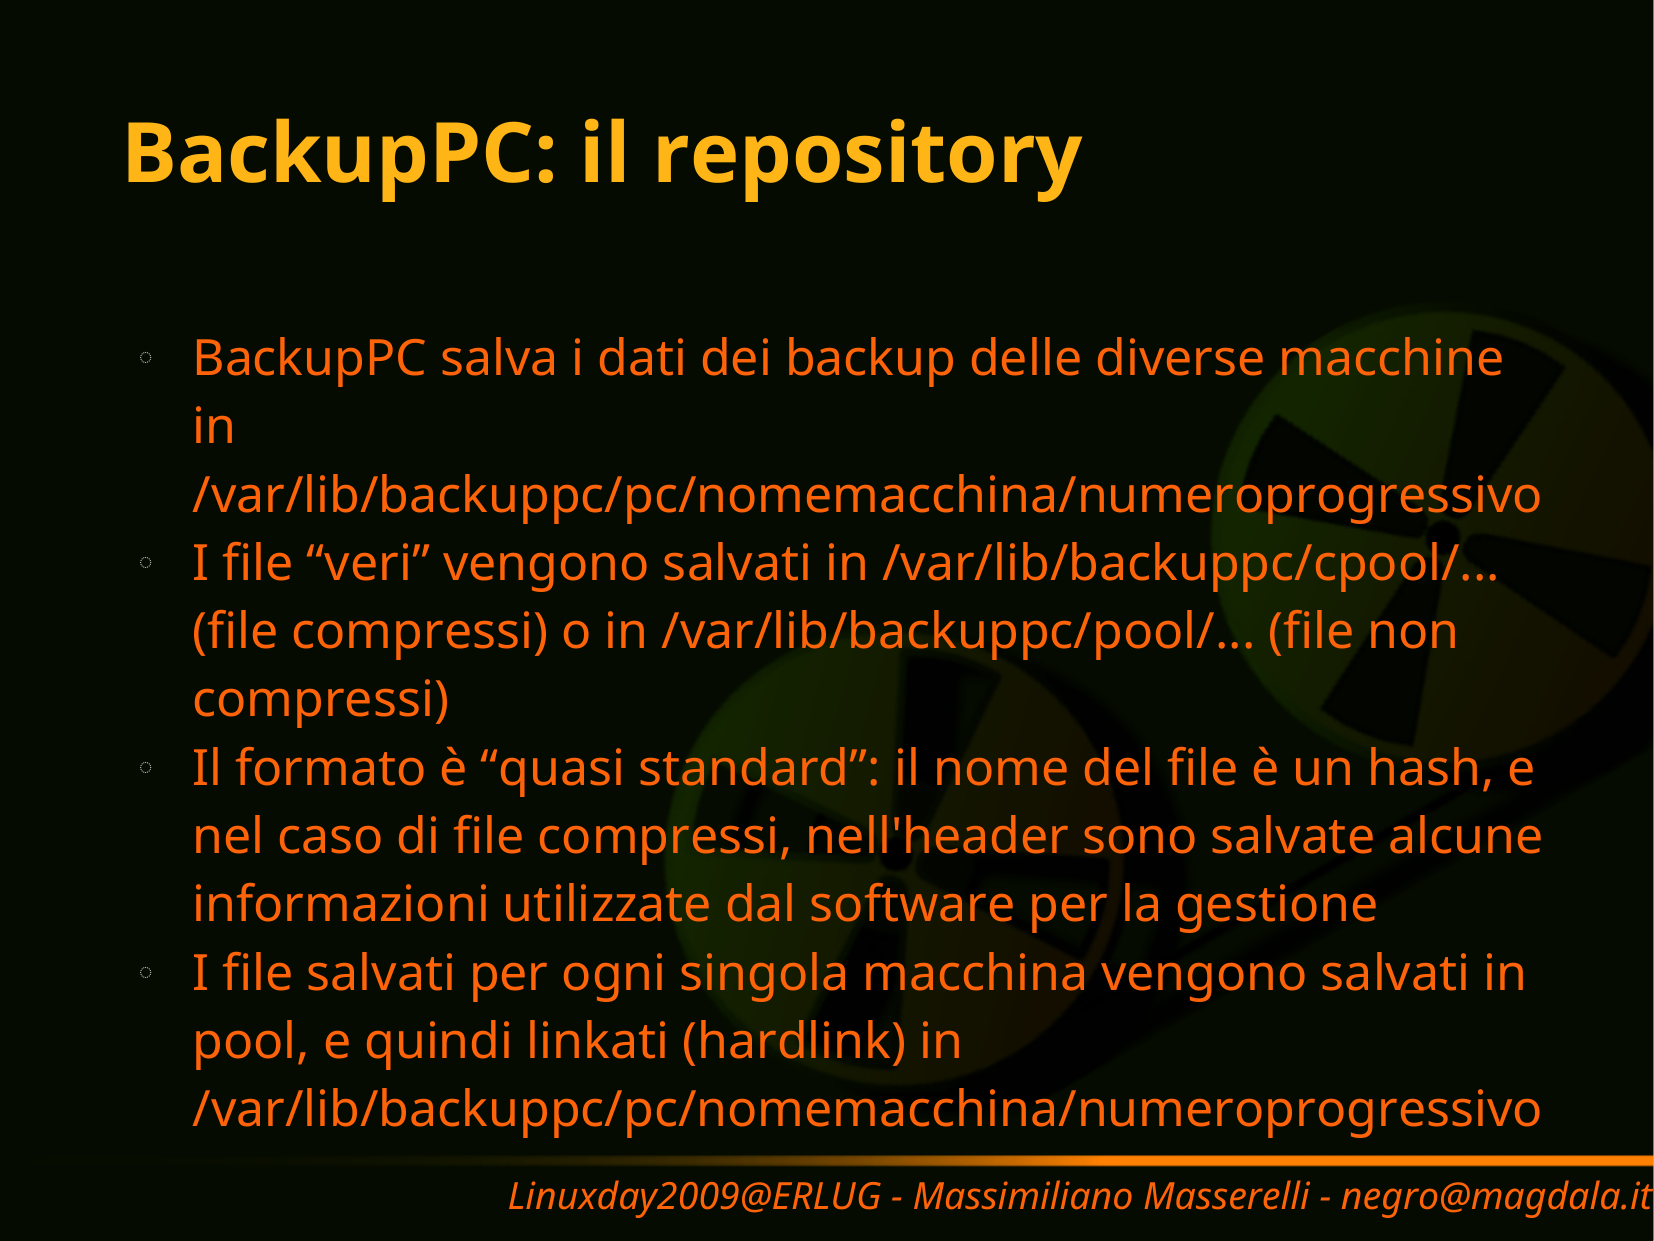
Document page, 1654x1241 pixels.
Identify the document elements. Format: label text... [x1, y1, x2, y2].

list BackupPC salva i dati dei backup delle diverse macchine in /var/lib/backuppc/pc/nomemacchina/numeroprogressivo I file “veri” vengono salvati in /var/lib/backuppc/cpool/... (file compressi) o in /var/lib/backuppc/pool/... (file non compressi) Il formato è “quasi standard”: il nome del file è un hash, e nel caso di file compressi, nell'header sono salvate alcune informazioni utilizzate dal software per la gestione I file salvati per ogni singola macchina vengono salvati in pool, e quindi linkati (hardlink) in /var/lib/backuppc/pc/nomemacchina/numeroprogressivo [121, 322, 1561, 1133]
title BackupPC: il repository [121, 46, 1534, 254]
